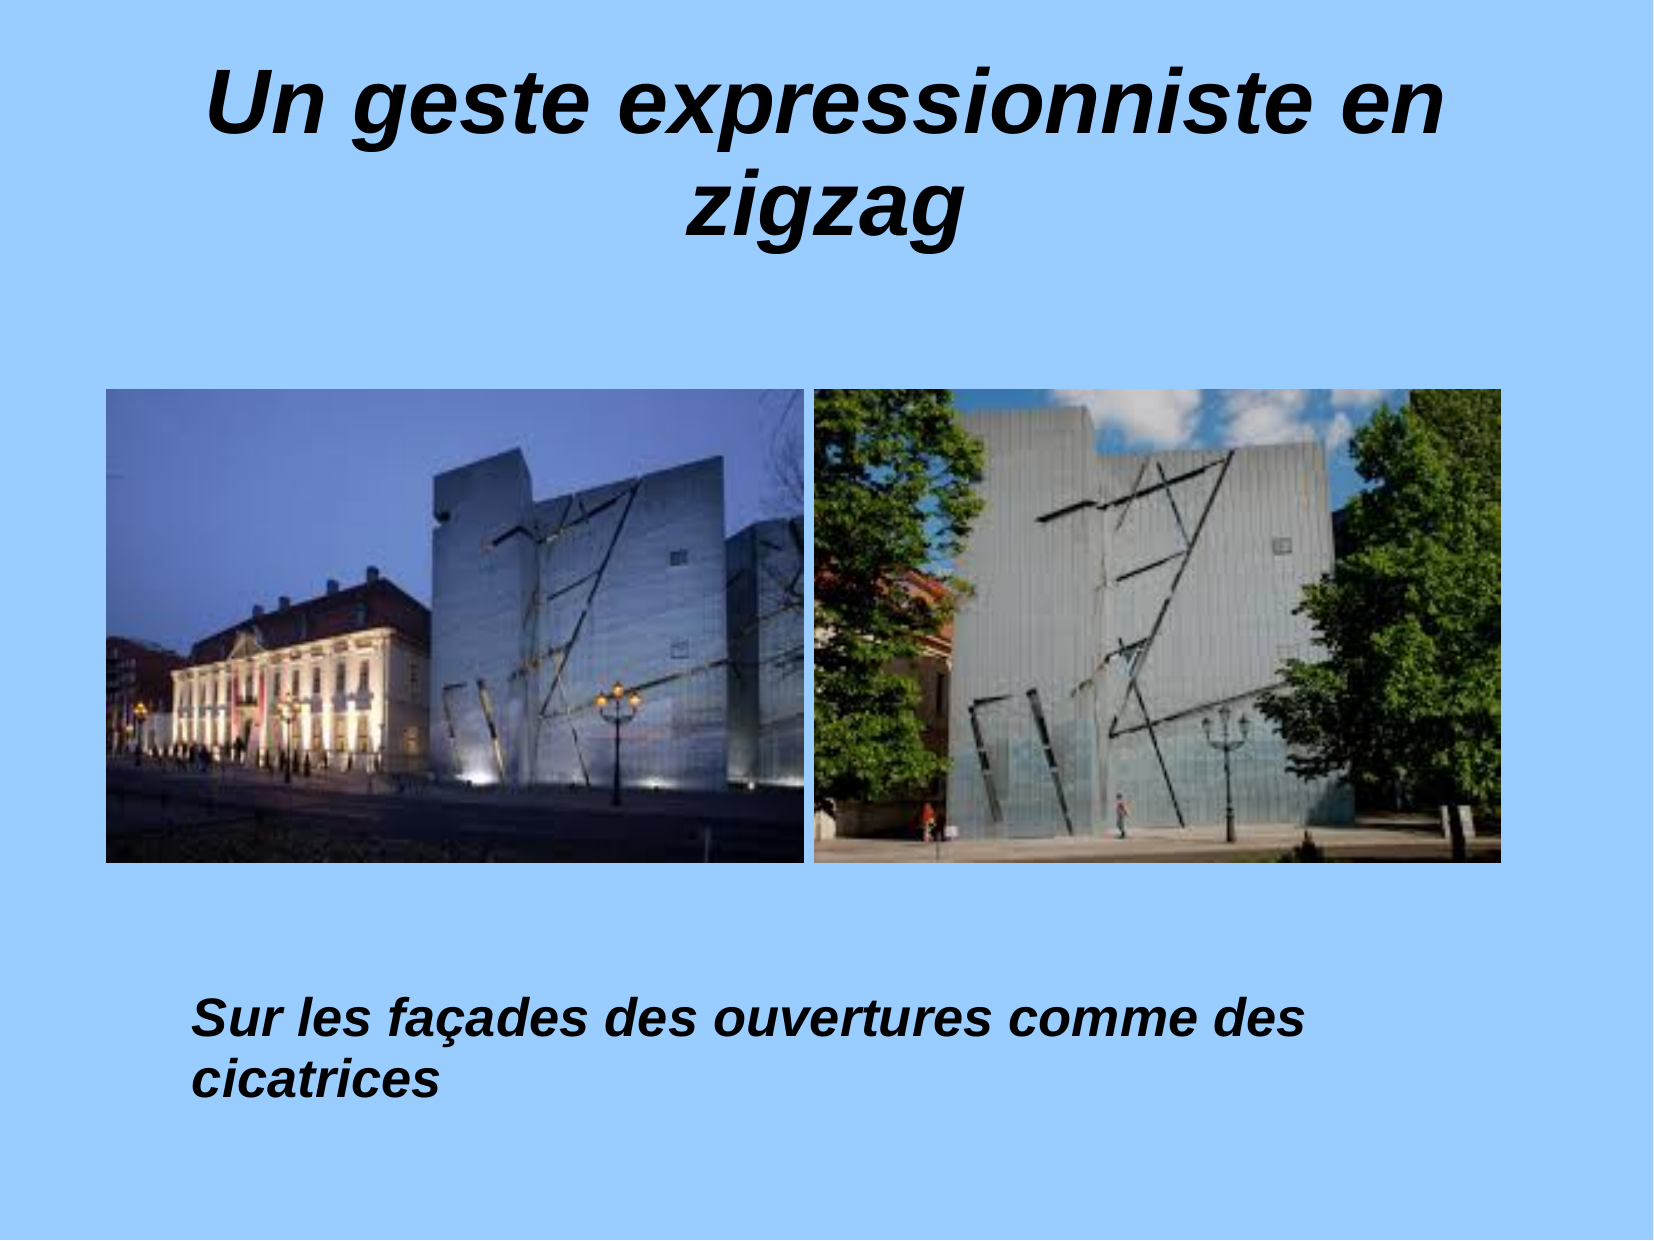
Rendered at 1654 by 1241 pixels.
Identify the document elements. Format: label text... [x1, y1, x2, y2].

picture [814, 389, 1501, 863]
picture [106, 389, 804, 863]
title Un geste expressionniste en zigzag [82, 49, 1571, 257]
text_box Sur les façades des ouvertures comme des cicatrices [177, 980, 1571, 1119]
